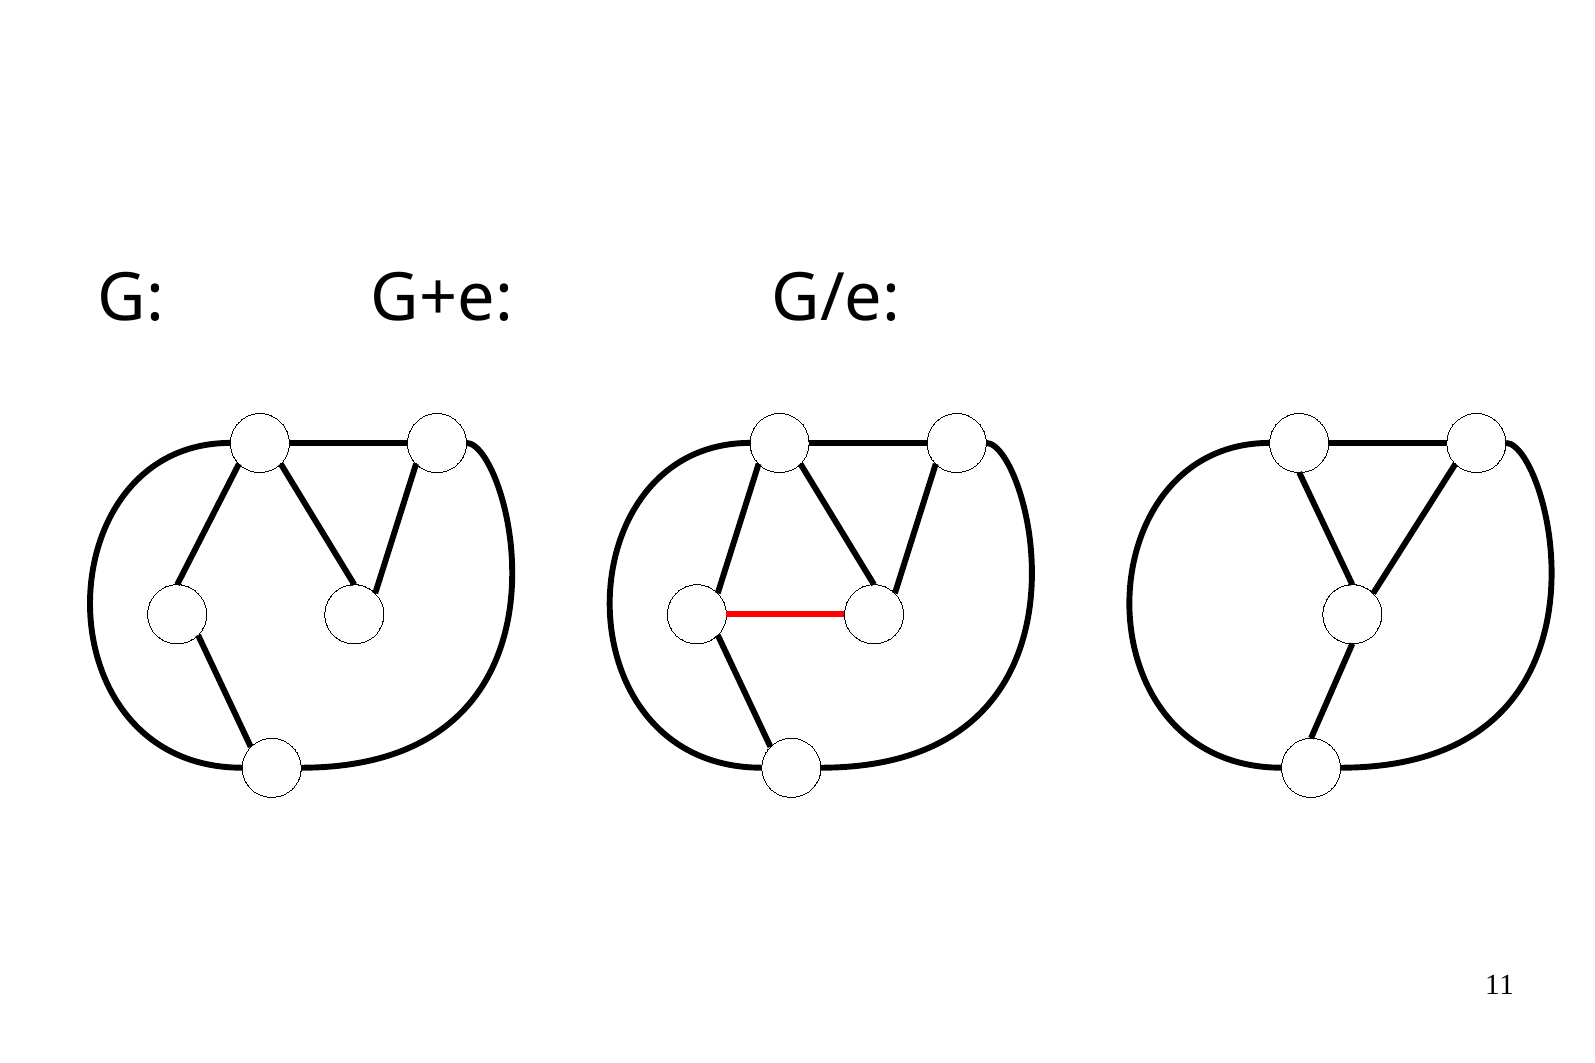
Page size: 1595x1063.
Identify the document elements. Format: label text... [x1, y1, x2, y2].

list G: G+e: G/e: [79, 248, 1515, 936]
